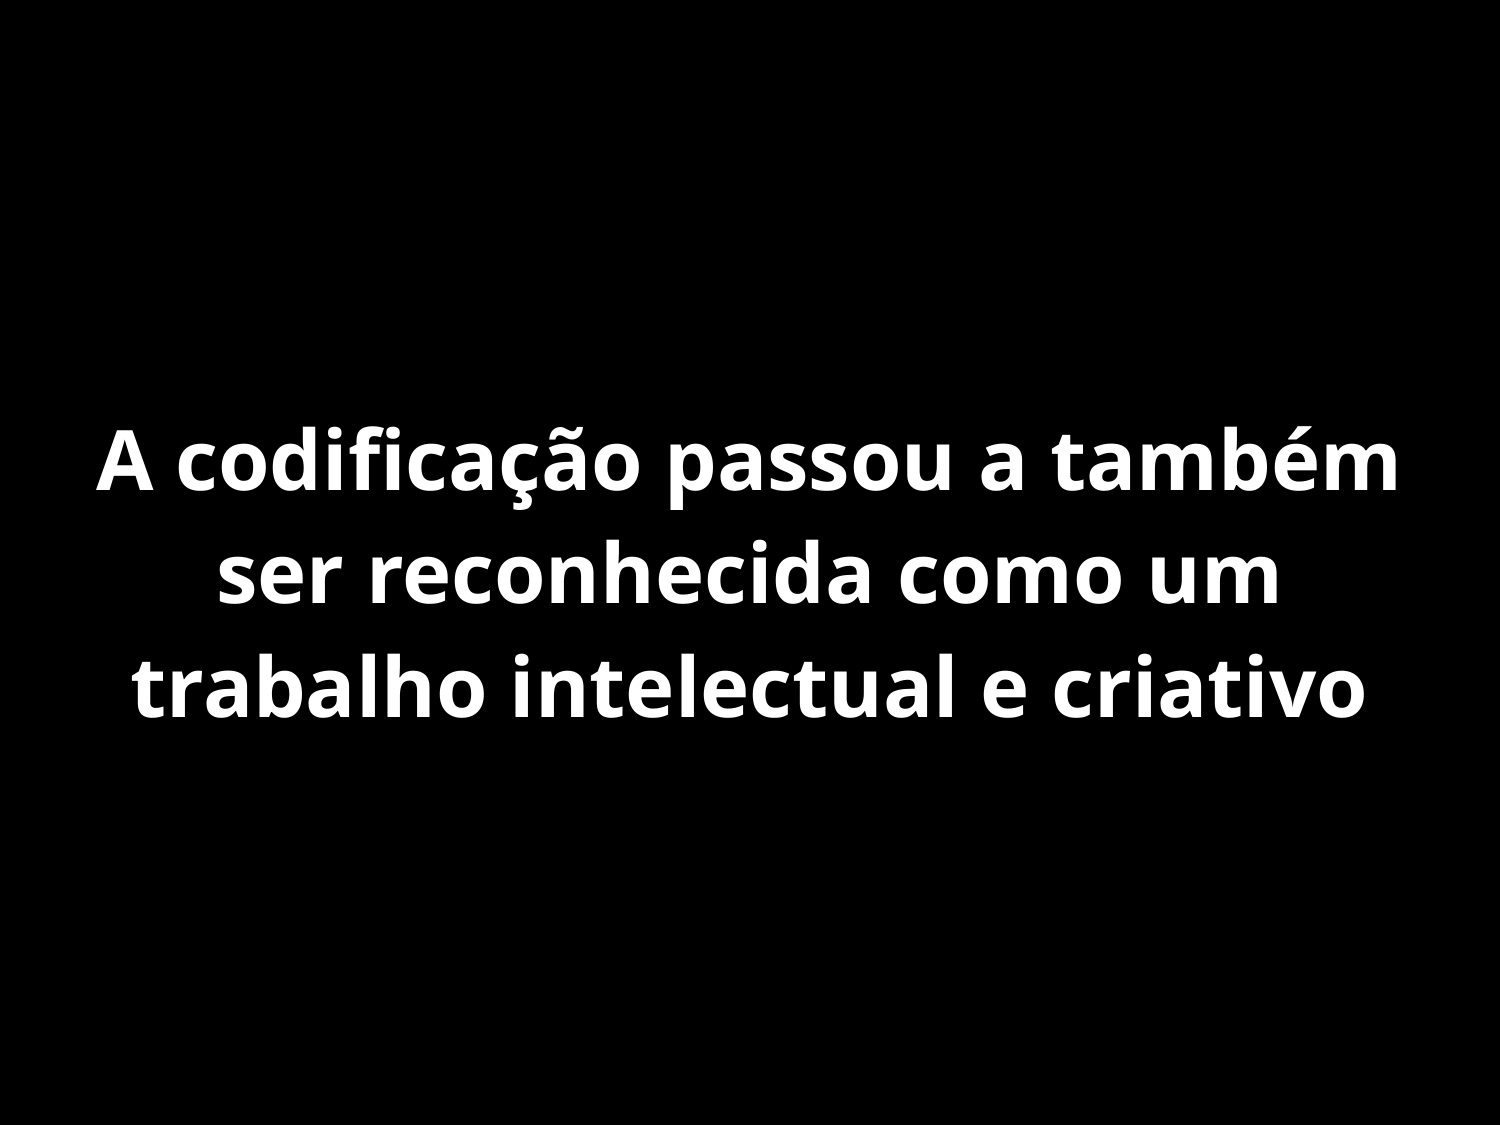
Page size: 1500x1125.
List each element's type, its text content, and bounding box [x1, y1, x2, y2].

title A codificação passou a também ser reconhecida como um trabalho intelectual e criativo [75, 44, 1425, 1099]
